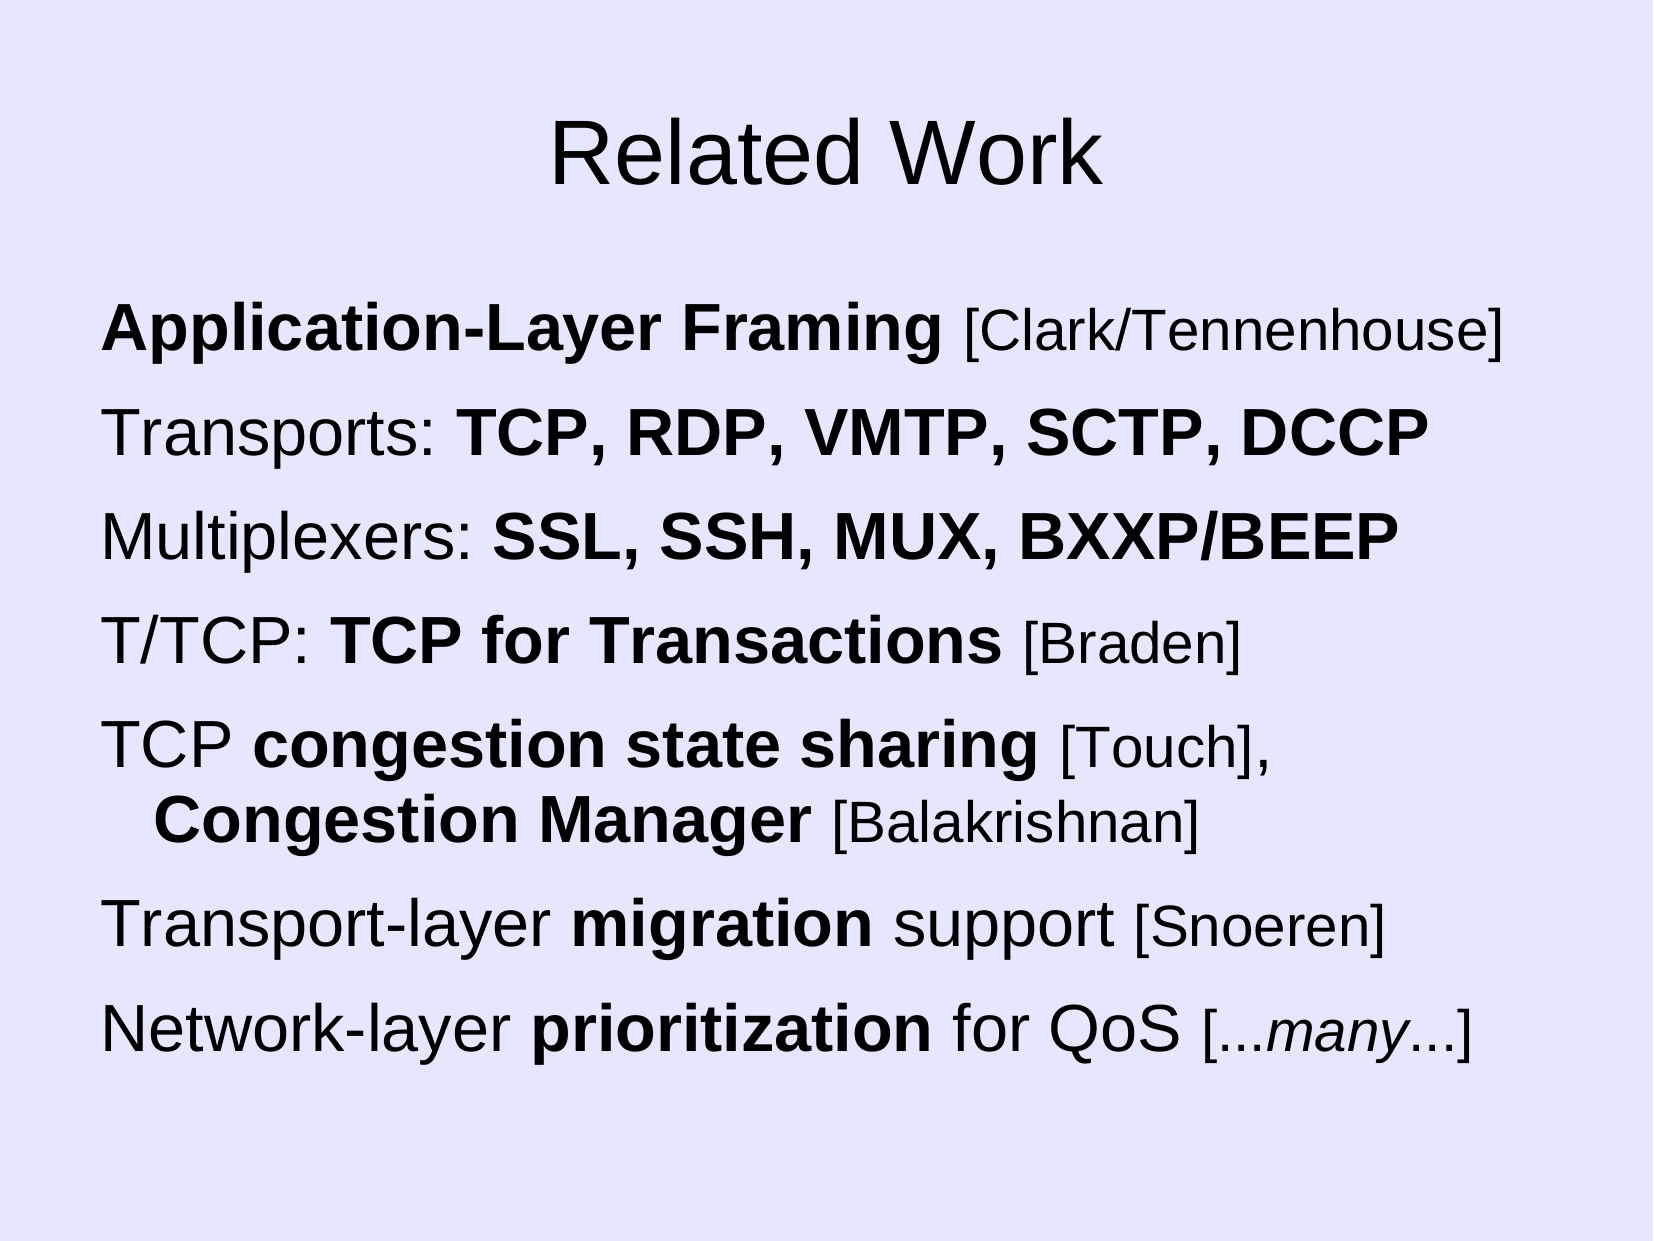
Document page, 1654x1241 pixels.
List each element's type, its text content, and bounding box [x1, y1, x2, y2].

list Application-Layer Framing [Clark/Tennenhouse] Transports: TCP, RDP, VMTP, SCTP, DCCP Multiplexers: SSL, SSH, MUX, BXXP/BEEP T/TCP: TCP for Transactions [Braden] TCP congestion state sharing [Touch], Congestion Manager [Balakrishnan] Transport-layer migration support [Snoeren] Network-layer prioritization for QoS [...many...] [82, 290, 1571, 1095]
title Related Work [82, 56, 1571, 250]
